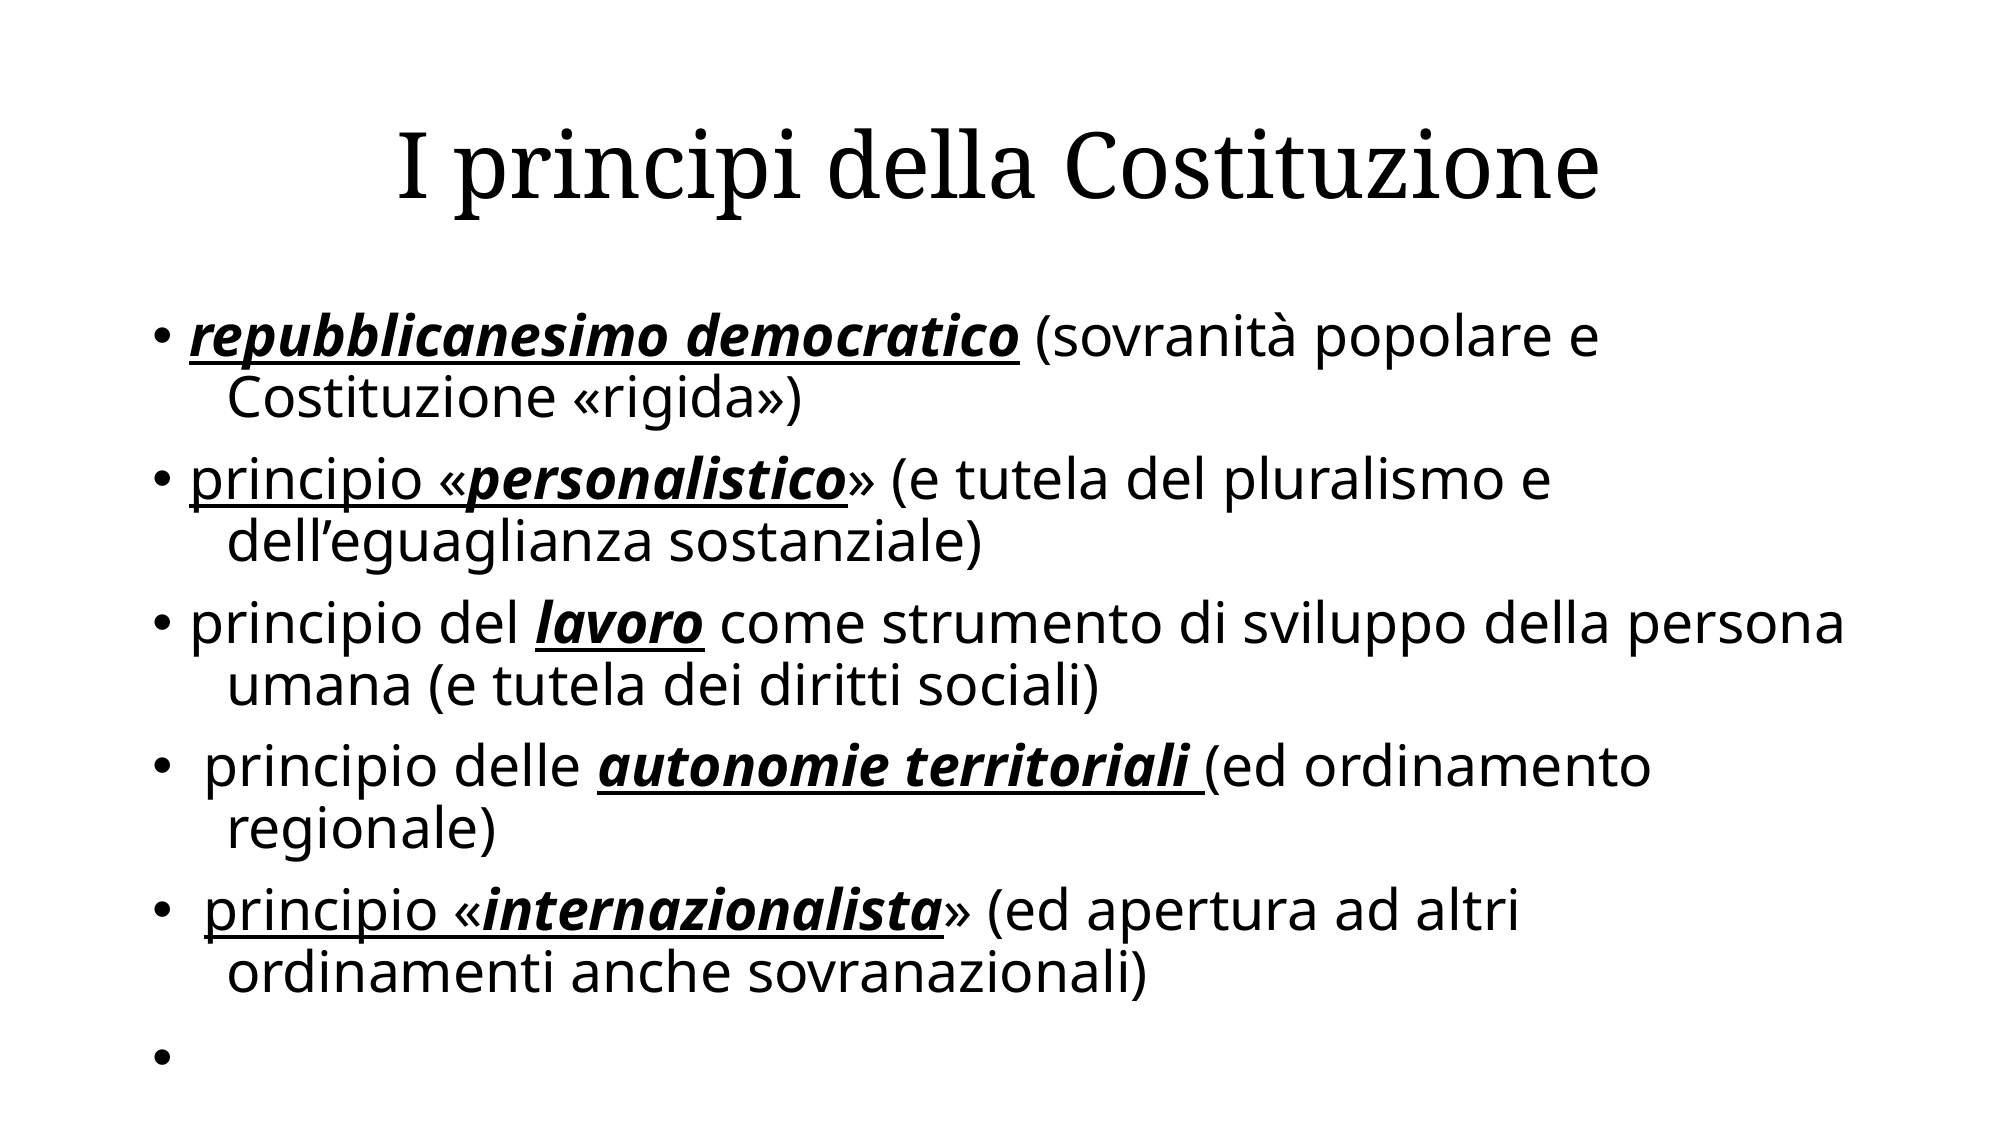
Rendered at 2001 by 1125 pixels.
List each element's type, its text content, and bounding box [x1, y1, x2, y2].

list repubblicanesimo democratico (sovranità popolare e Costituzione «rigida») principio «personalistico» (e tutela del pluralismo e dell’eguaglianza sostanziale) principio del lavoro come strumento di sviluppo della persona umana (e tutela dei diritti sociali) principio delle autonomie territoriali (ed ordinamento regionale) principio «internazionalista» (ed apertura ad altri ordinamenti anche sovranazionali) [137, 299, 1863, 1014]
title I principi della Costituzione [137, 59, 1863, 278]
